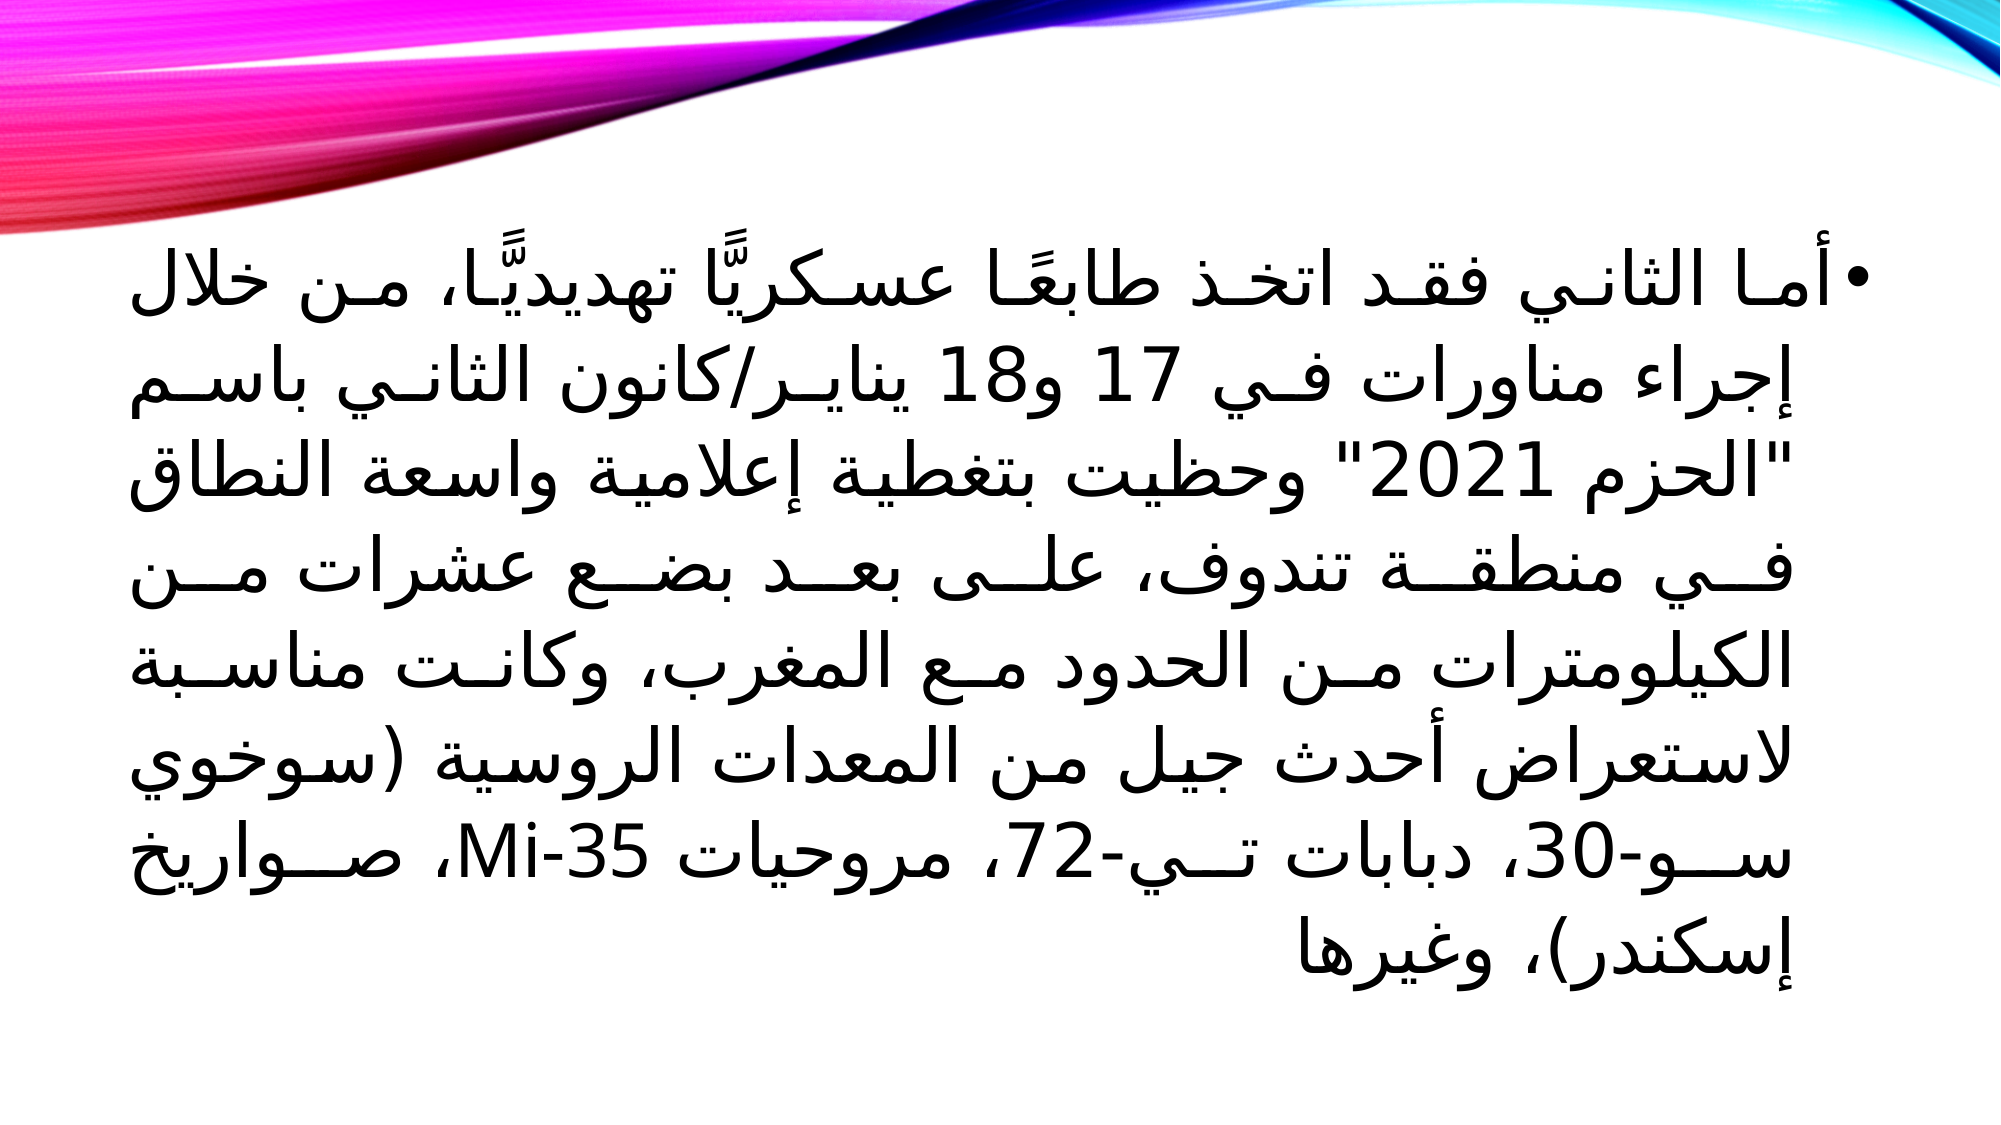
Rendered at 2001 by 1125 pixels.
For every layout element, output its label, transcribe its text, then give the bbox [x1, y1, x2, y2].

list أما الثاني فقد اتخذ طابعًا عسكريًّا تهديديًّا، من خلال إجراء مناورات في 17 و18 يناير/كانون الثاني باسم "الحزم 2021" وحظيت بتغطية إعلامية واسعة النطاق في منطقة تندوف، على بعد بضع عشرات من الكيلومترات من الحدود مع المغرب، وكانت مناسبة لاستعراض أحدث جيل من المعدات الروسية (سوخوي سو-30، دبابات تي-72، مروحيات Mi-35، صواريخ إسكندر)، وغيرها [112, 217, 1888, 1021]
